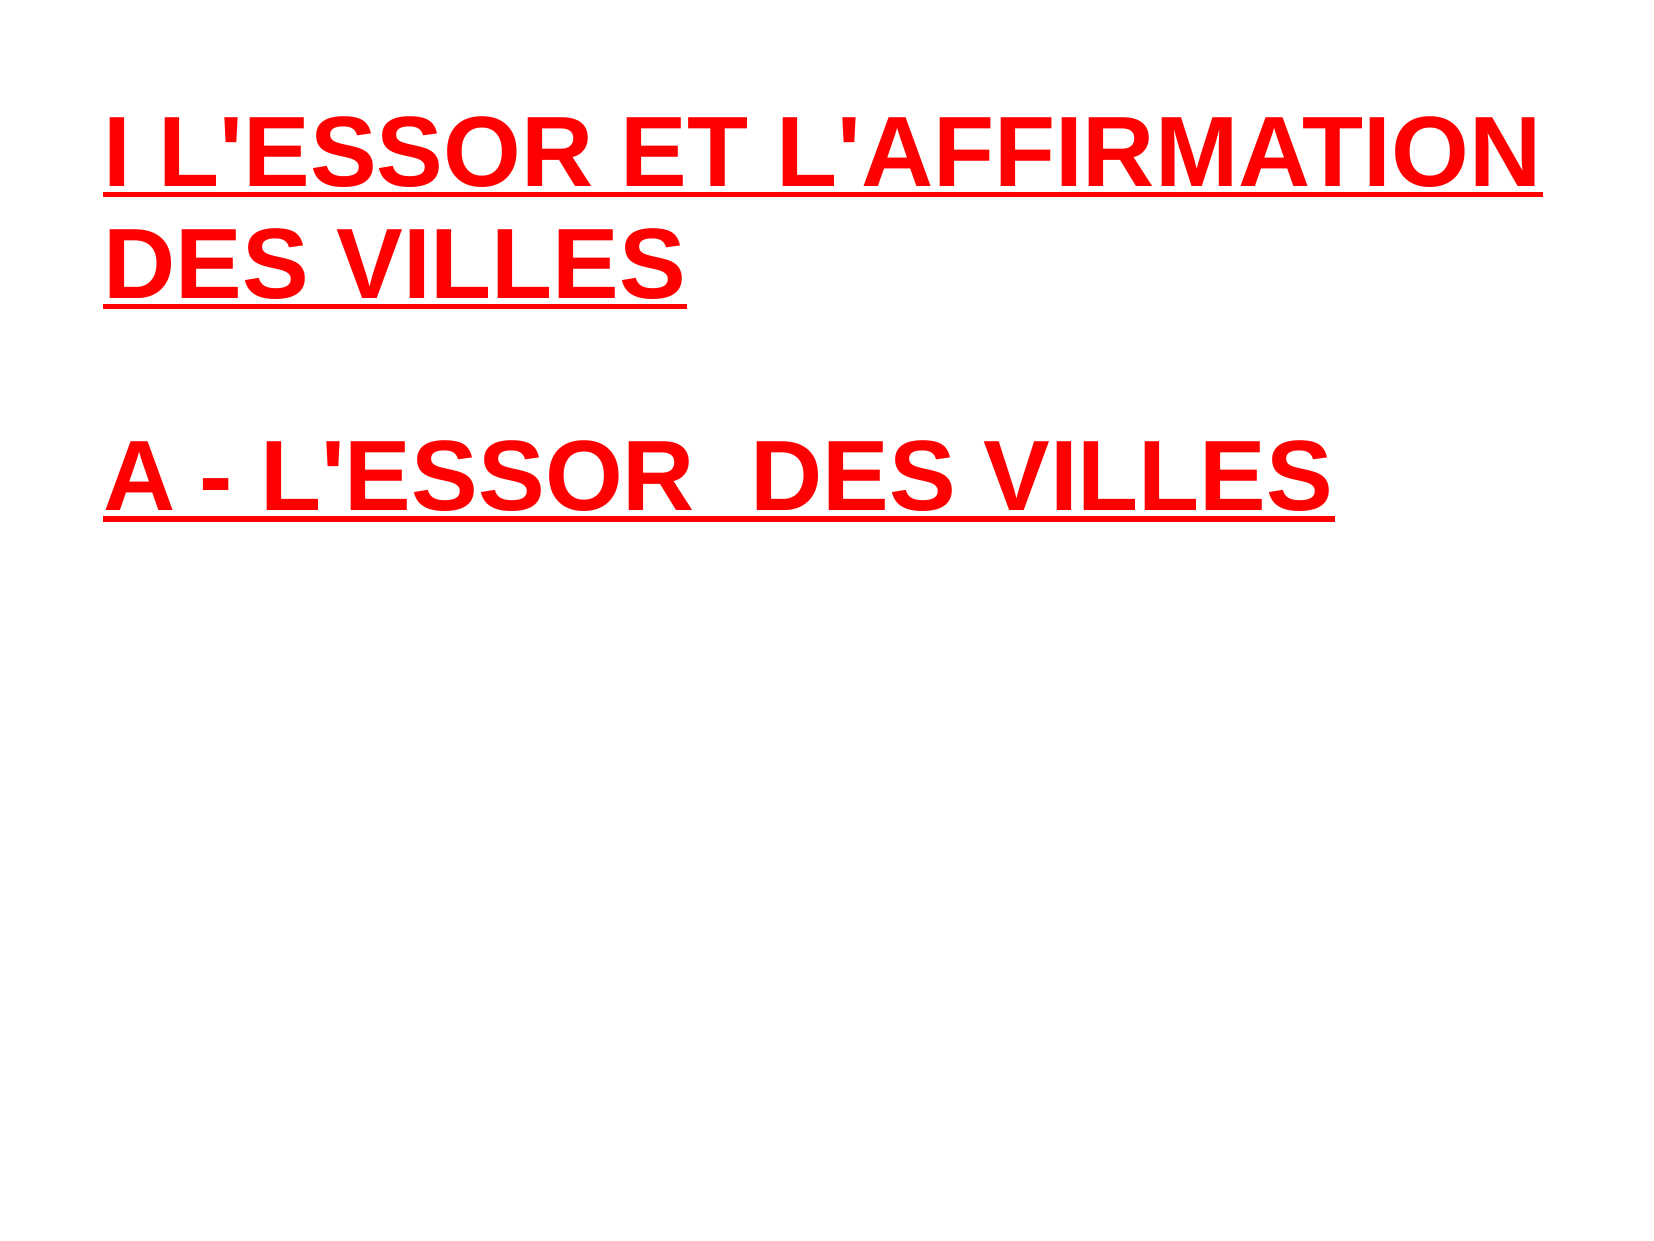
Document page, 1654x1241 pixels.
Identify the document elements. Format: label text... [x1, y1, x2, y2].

text_box I L'ESSOR ET L'AFFIRMATION DES VILLES [88, 88, 1565, 412]
text_box A - L'ESSOR DES VILLES [88, 412, 1565, 745]
